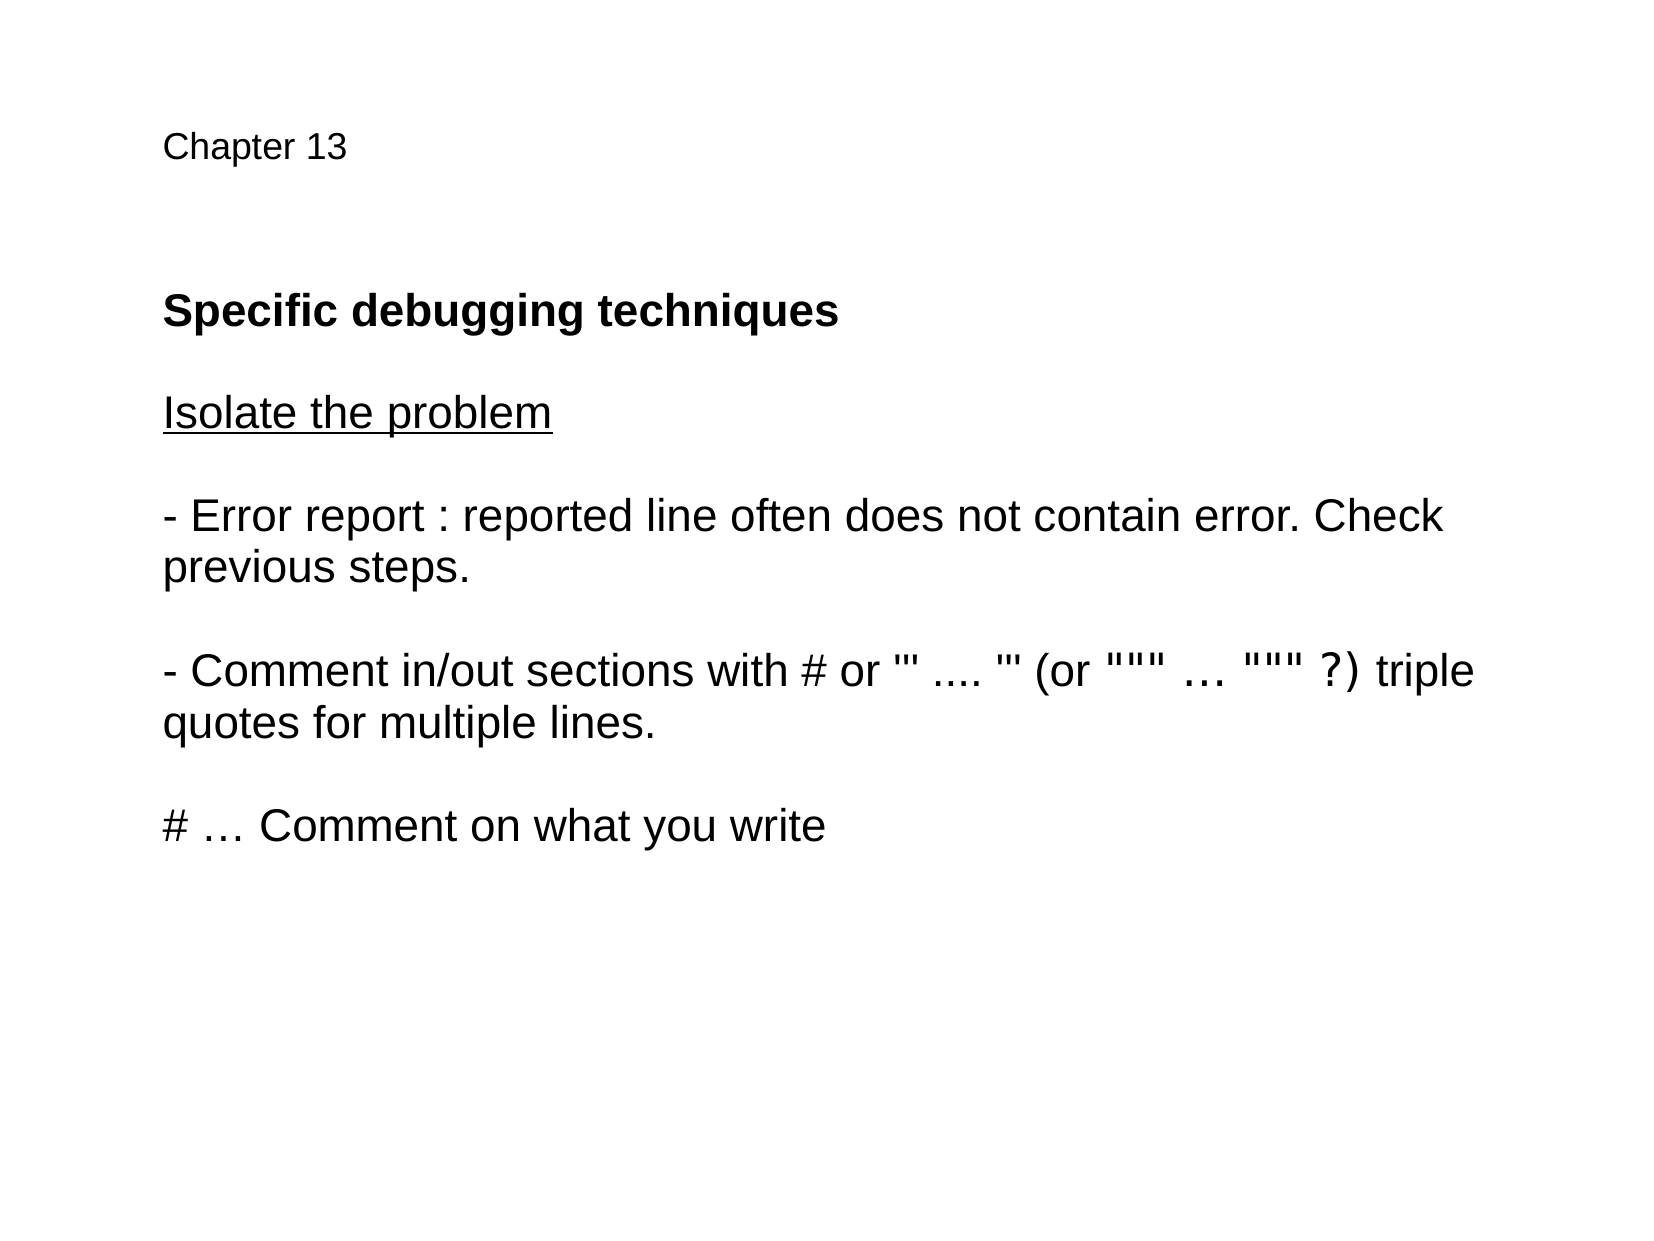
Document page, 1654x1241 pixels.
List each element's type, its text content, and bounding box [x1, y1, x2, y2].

text_box Specific debugging techniques Isolate the problem - Error report : reported line often does not contain error. Check previous steps. - Comment in/out sections with # or ''' .... ''' (or """ … """ ?) triple quotes for multiple lines. # … Comment on what you write [147, 277, 1565, 859]
text_box Chapter 13 [147, 118, 384, 175]
